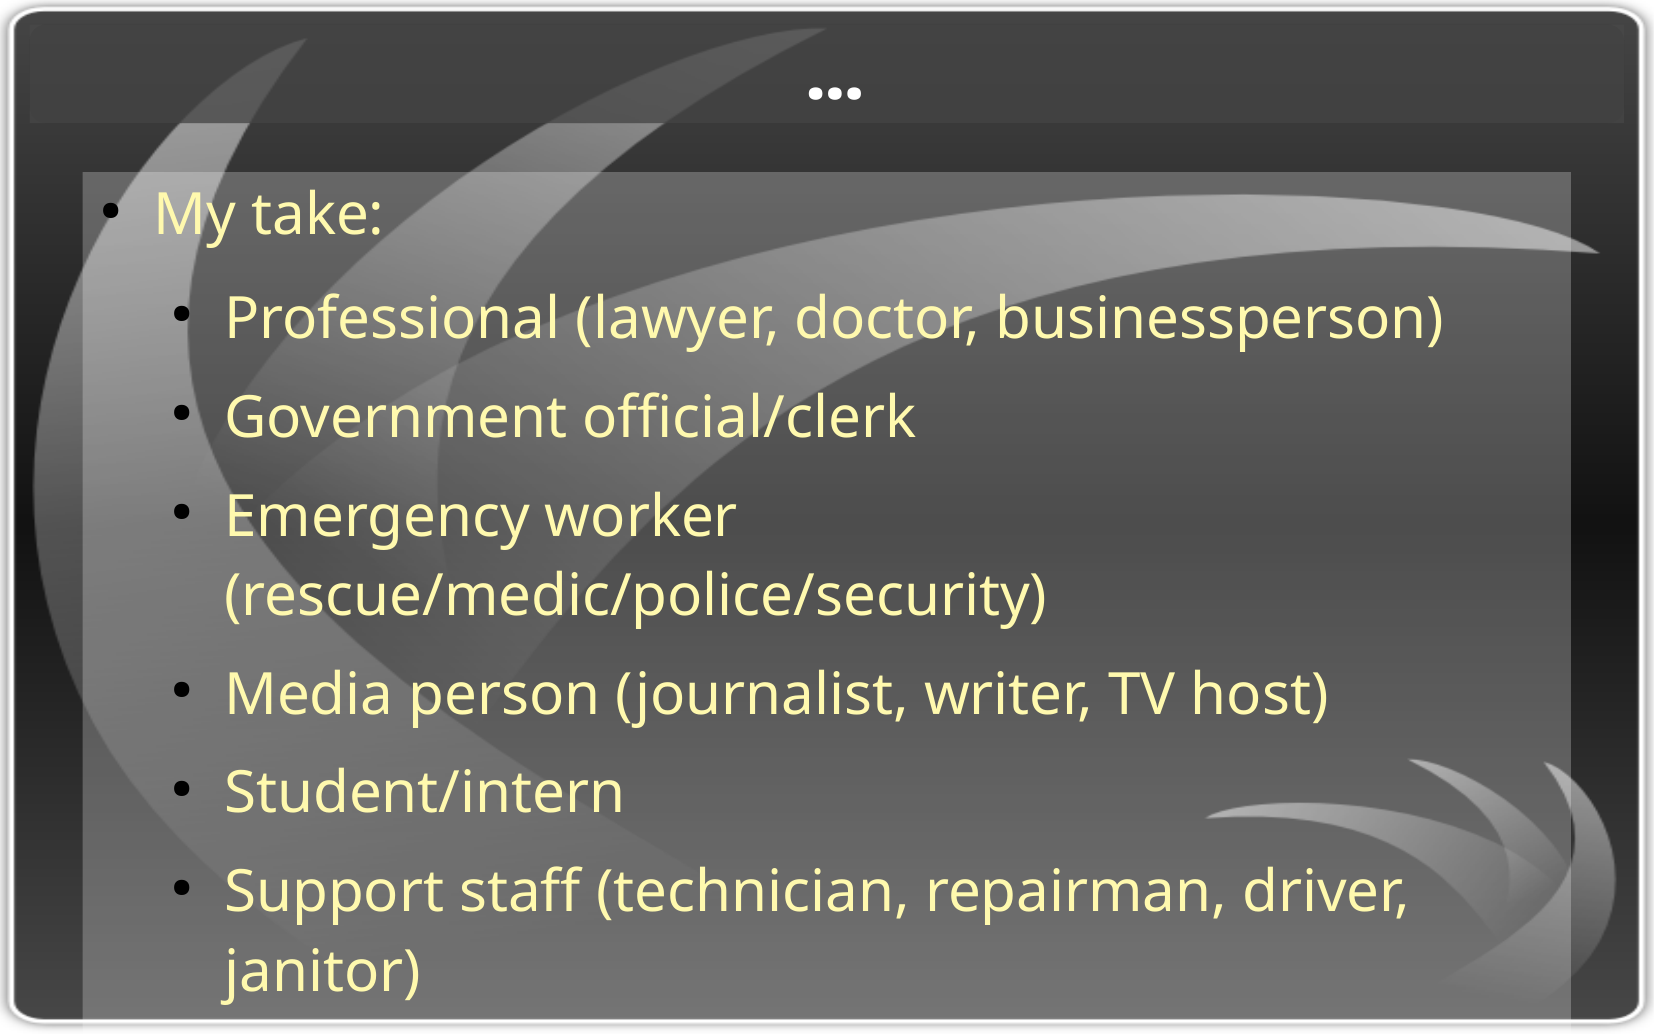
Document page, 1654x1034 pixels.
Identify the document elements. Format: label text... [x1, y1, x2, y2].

title … [29, 24, 1625, 124]
picture [0, 0, 1654, 1034]
list My take: Professional (lawyer, doctor, businessperson) Government official/clerk Emergency worker (rescue/medic/police/security) Media person (journalist, writer, TV host) Student/intern Support staff (technician, repairman, driver, janitor) Delivery (courier, pizzaboy) [82, 172, 1571, 929]
